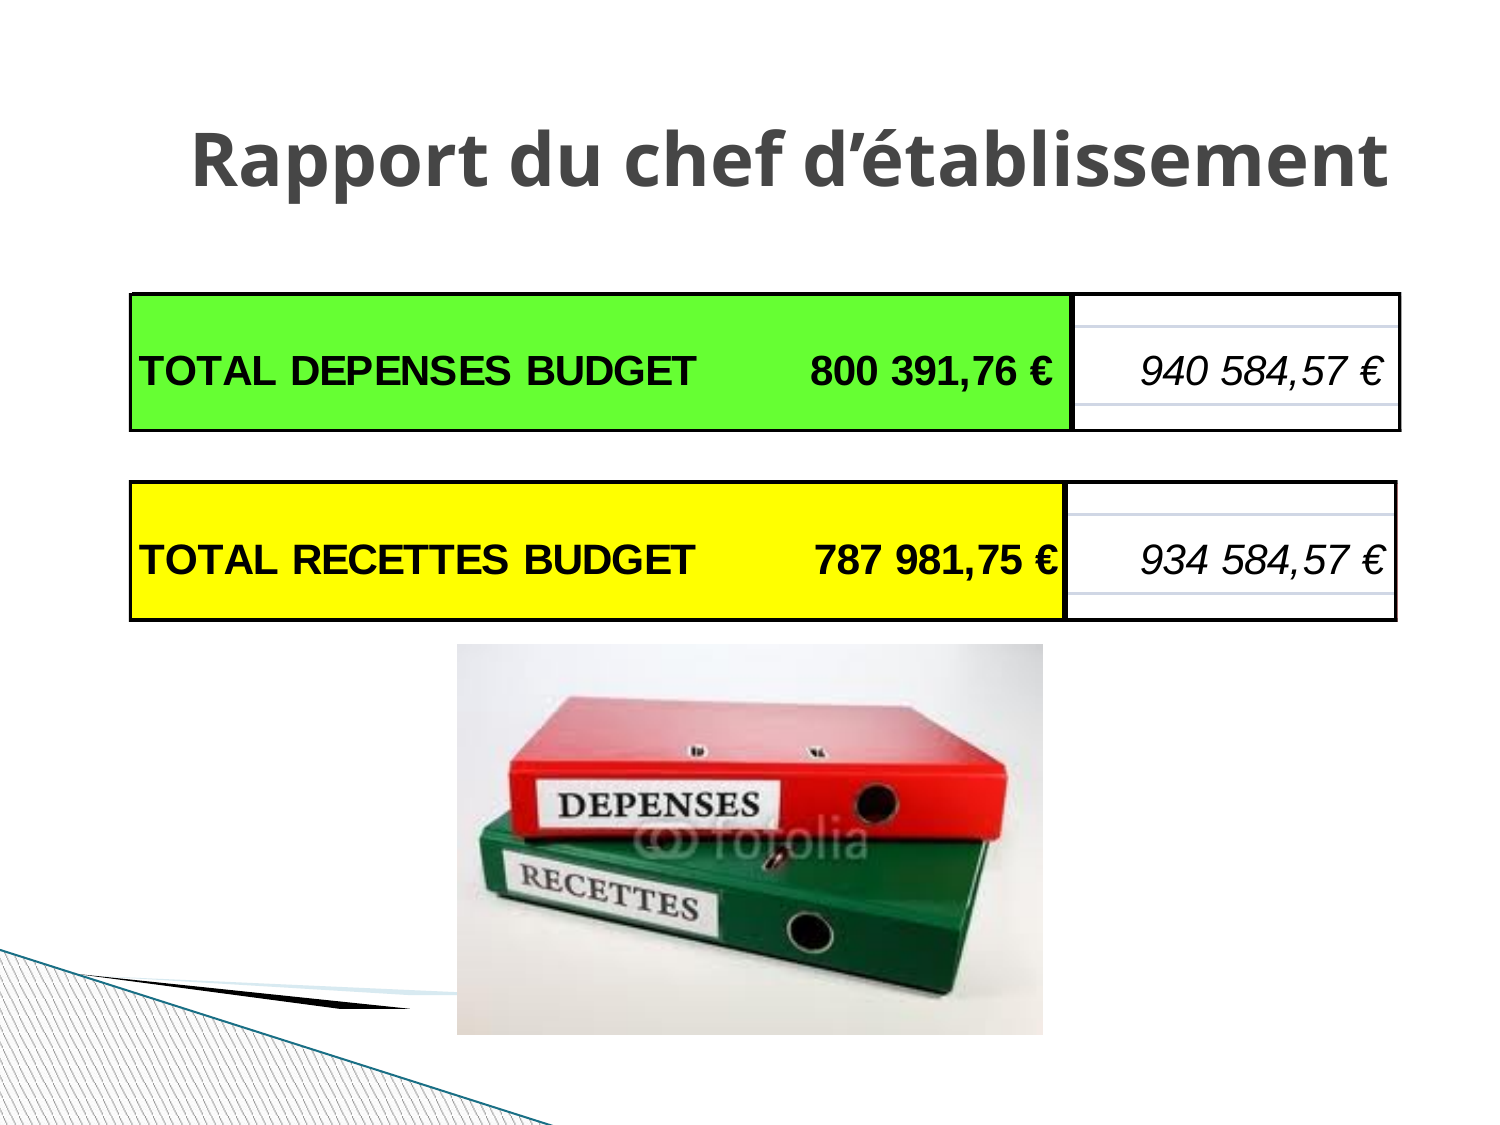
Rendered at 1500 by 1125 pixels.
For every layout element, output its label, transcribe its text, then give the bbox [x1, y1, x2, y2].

title Rapport du chef d’établissement [174, 62, 1425, 250]
picture [0, 952, 543, 1125]
chart [128, 480, 1401, 625]
chart [128, 292, 1405, 436]
picture [457, 644, 1043, 1035]
